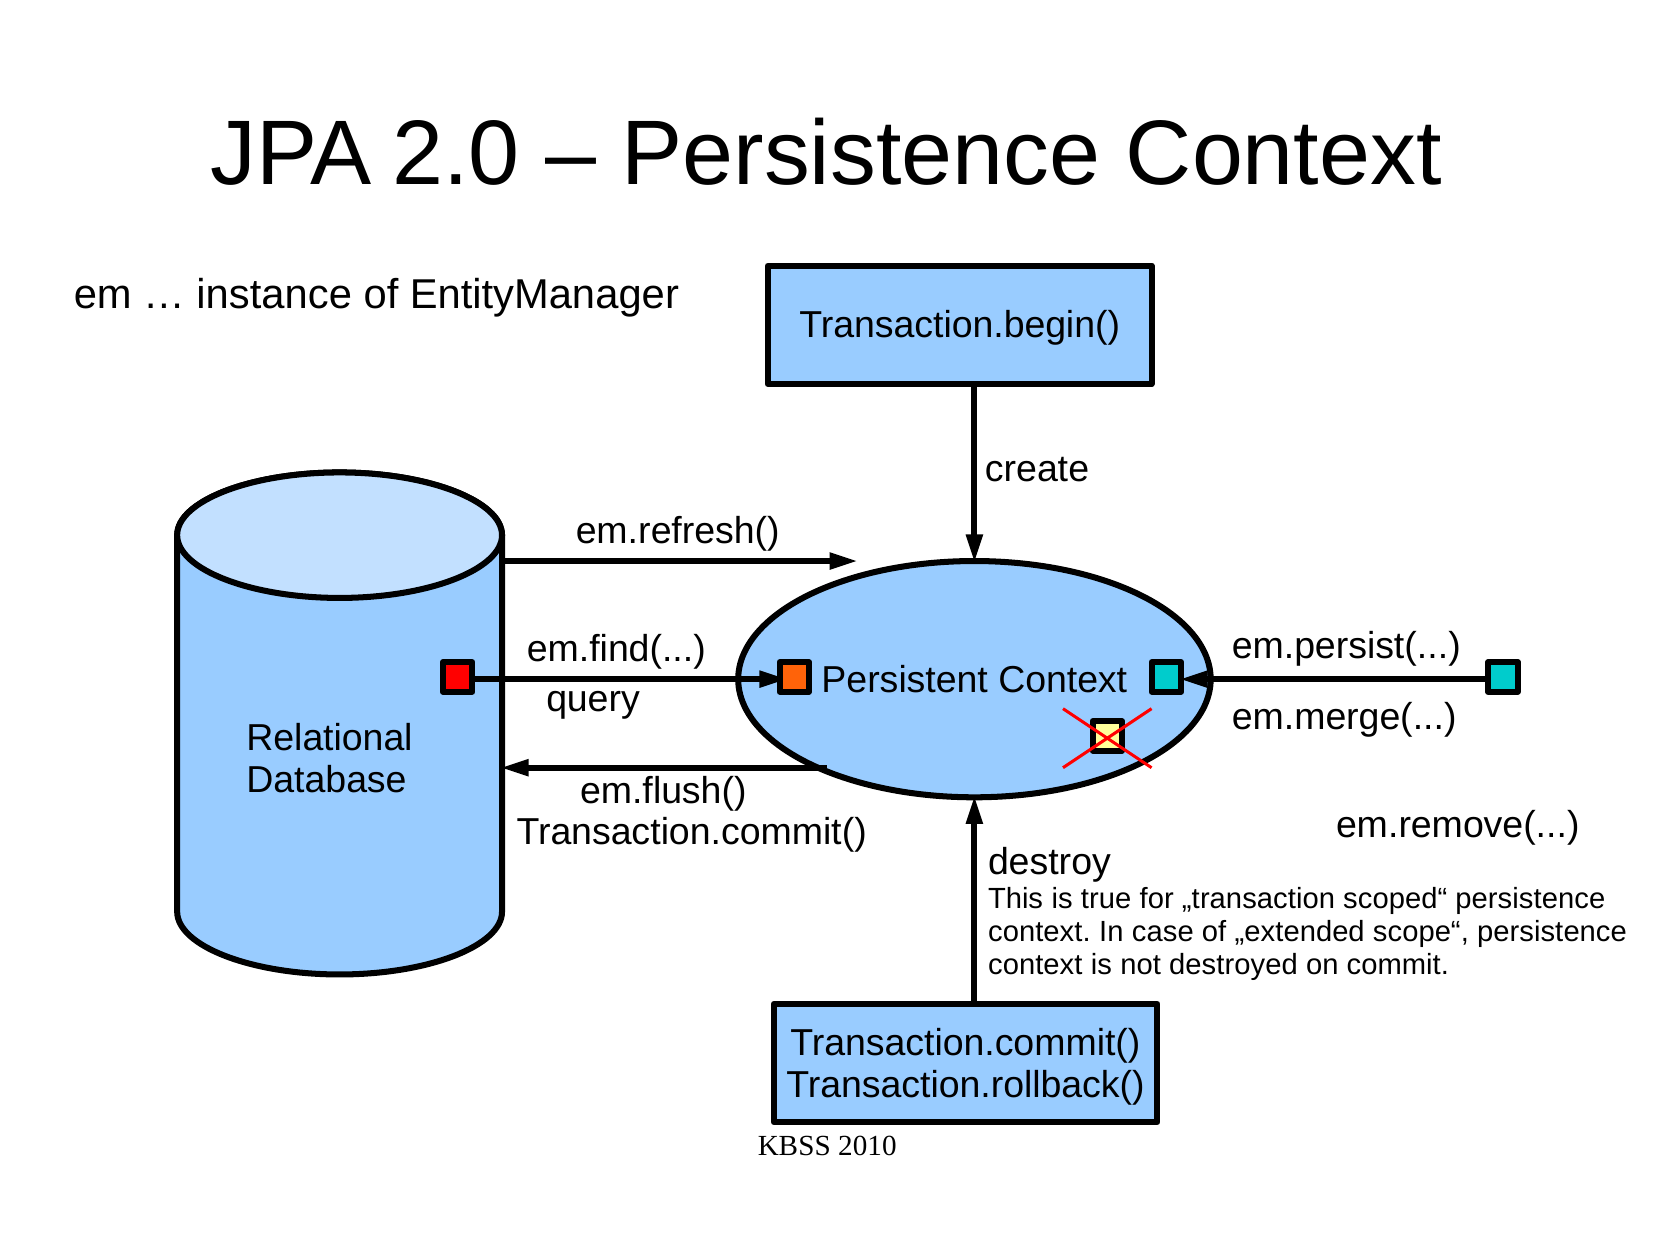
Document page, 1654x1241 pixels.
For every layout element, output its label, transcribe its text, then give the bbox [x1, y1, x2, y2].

text_box [1092, 721, 1123, 735]
text_box Transaction.begin() [767, 265, 1152, 384]
text_box @Entity public class Employee // ... @ManyToOne(optional=false) @JoinColumn(name=“DEPT_ID“, insertable=false, updatable=false) private Department department; // ... } [177, 472, 503, 598]
text_box query [531, 670, 655, 728]
text_box em.remove(...) [1321, 796, 1595, 853]
text_box Relational Database [231, 708, 428, 808]
text_box [1112, 731, 1123, 746]
text_box em.merge(...) [1217, 687, 1472, 745]
text_box em.flush() [565, 762, 762, 820]
text_box create [973, 442, 1101, 494]
text_box destroy This is true for „transaction scoped“ persistence context. In case of „extended scope“, persistence context is not destroyed on commit. [973, 832, 1651, 988]
text_box [1151, 662, 1182, 692]
title JPA 2.0 – Persistence Context [82, 49, 1571, 257]
text_box Transaction.commit() [501, 803, 883, 890]
text_box em … instance of EntityManager [59, 263, 694, 326]
text_box [1488, 662, 1518, 692]
text_box em.refresh() [561, 501, 795, 559]
text_box [779, 662, 810, 692]
text_box [1092, 731, 1103, 745]
text_box [177, 536, 503, 975]
text_box em.find(...) [512, 620, 722, 677]
text_box Transaction.commit() Transaction.rollback() [773, 1003, 1158, 1123]
text_box em.persist(...) [1217, 617, 1476, 674]
text_box Persistent Context [738, 561, 1211, 798]
text_box [1093, 741, 1122, 751]
